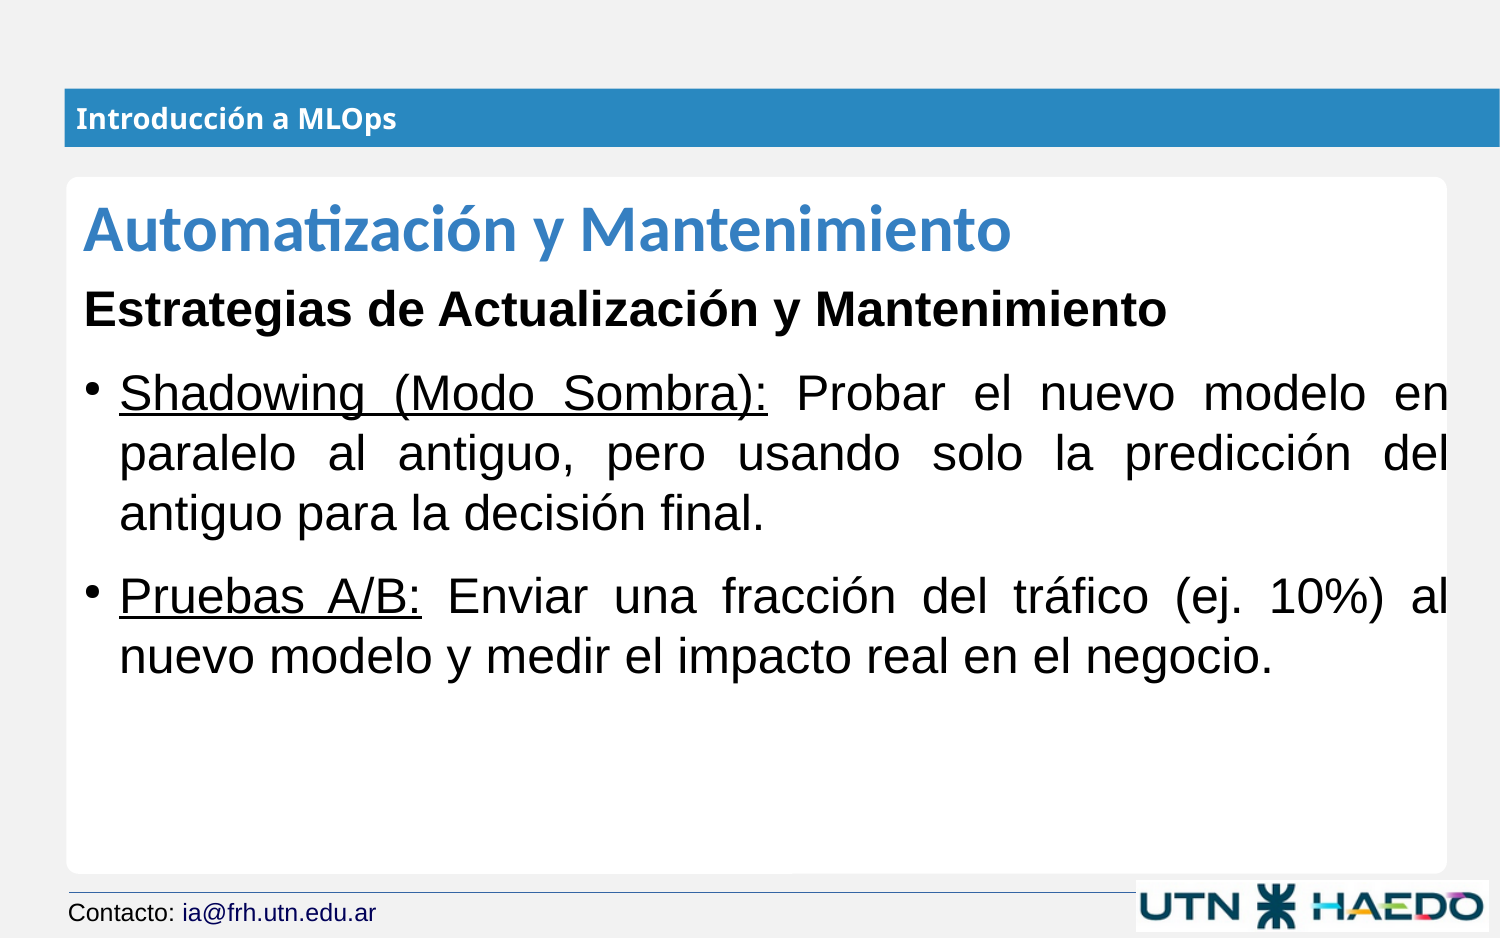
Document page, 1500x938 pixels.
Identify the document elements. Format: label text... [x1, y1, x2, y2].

picture [1136, 880, 1489, 932]
text_box Automatización y Mantenimiento Estrategias de Actualización y Mantenimiento Shadowing (Modo Sombra): Probar el nuevo modelo en paralelo al antiguo, pero usando solo la predicción del antiguo para la decisión final. Pruebas A/B: Enviar una fracción del tráfico (ej. 10%) al nuevo modelo y medir el impacto real en el negocio. [68, 177, 1465, 874]
text_box Introducción a MLOps [64, 88, 1500, 147]
